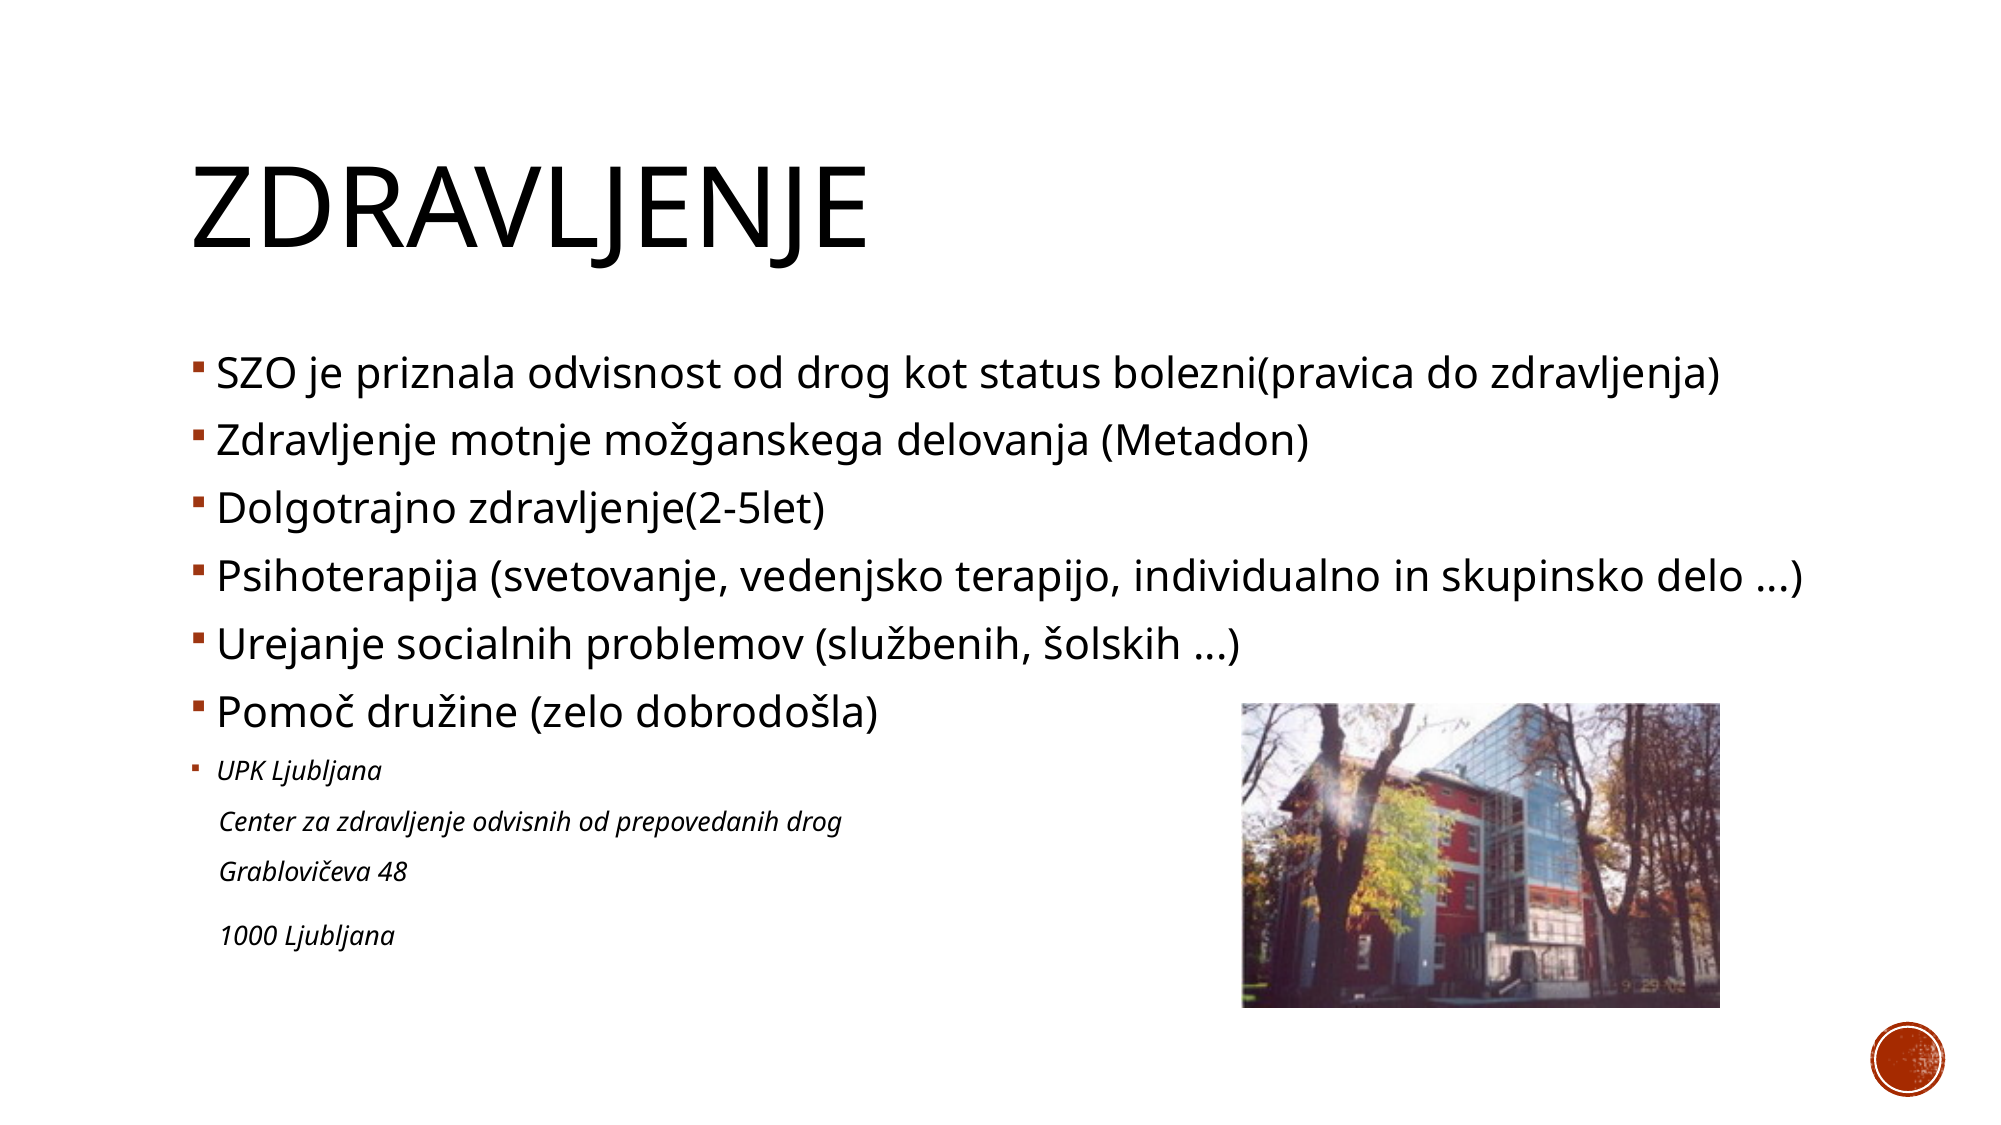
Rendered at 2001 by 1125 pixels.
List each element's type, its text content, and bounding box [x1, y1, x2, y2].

title zdravljenje [175, 79, 1826, 343]
picture [1870, 1021, 1946, 1097]
picture [1241, 703, 1720, 1008]
list SZO je priznala odvisnost od drog kot status bolezni(pravica do zdravljenja) Zdravljenje motnje možganskega delovanja (Metadon) Dolgotrajno zdravljenje(2-5let) Psihoterapija (svetovanje, vedenjsko terapijo, individualno in skupinsko delo ...) Urejanje socialnih problemov (službenih, šolskih ...) Pomoč družine (zelo dobrodošla) UPK Ljubljana Center za zdravljenje odvisnih od prepovedanih drog Grablovičeva 48 1000 Ljubljana [175, 343, 1826, 1008]
